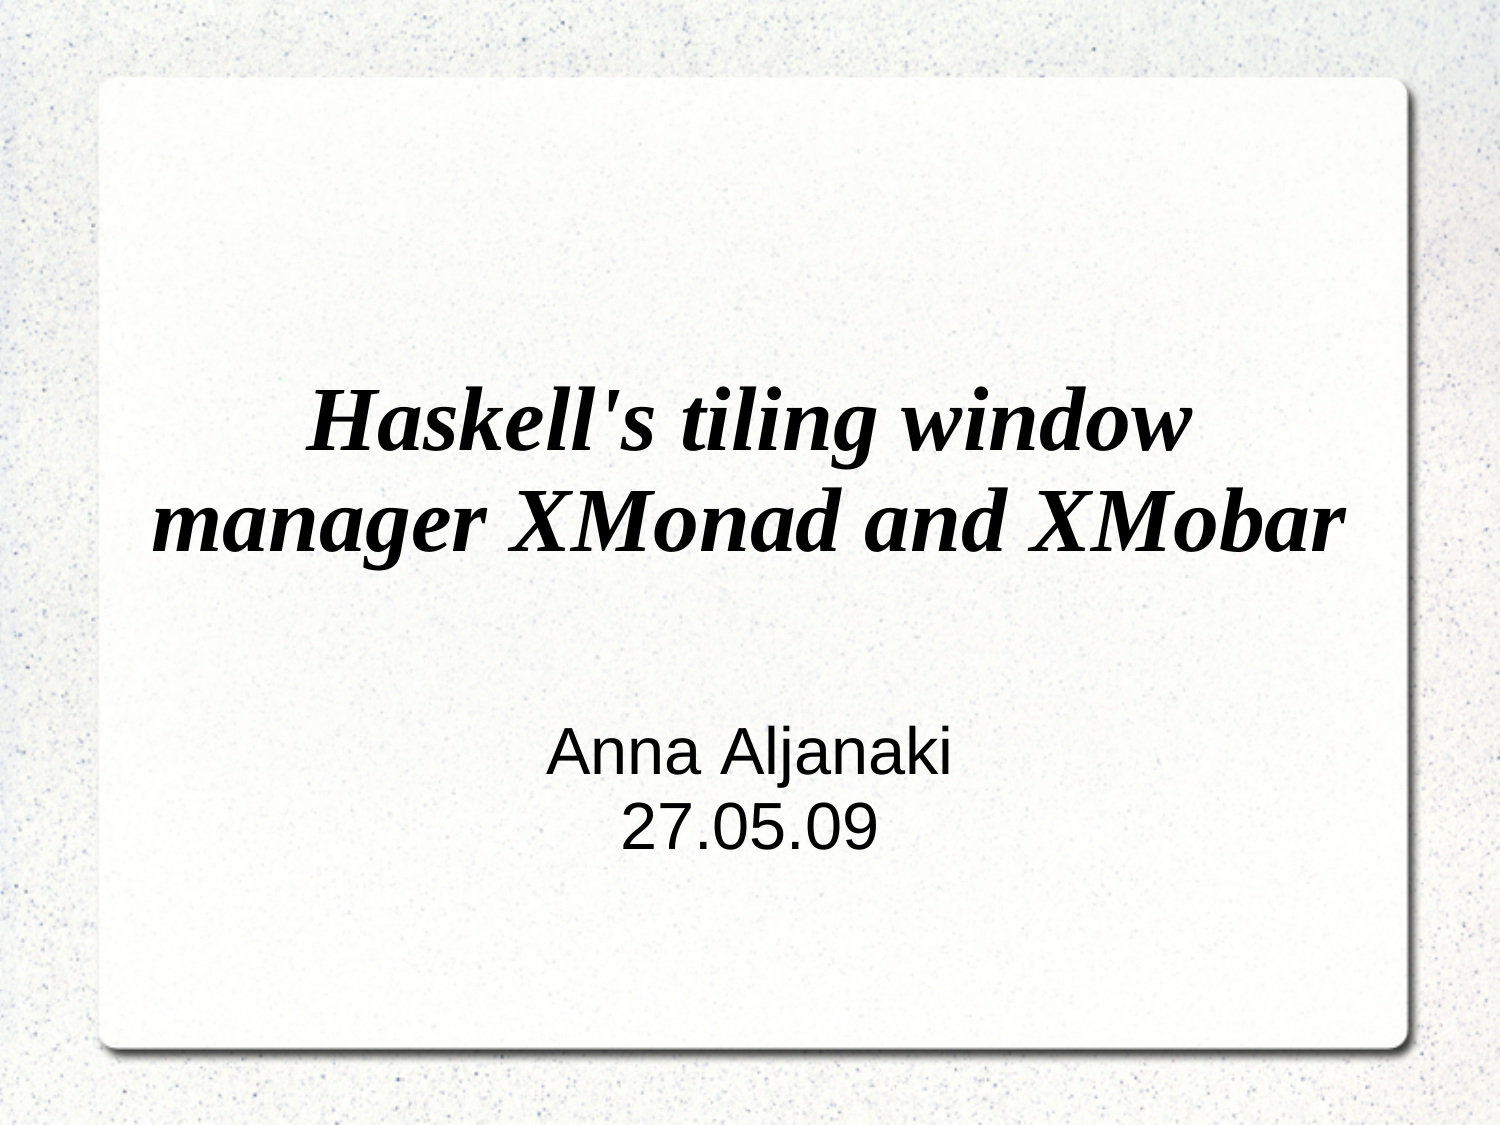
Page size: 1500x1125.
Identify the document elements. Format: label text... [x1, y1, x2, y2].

subtitle Anna Aljanaki 27.05.09 [225, 644, 1276, 933]
picture [0, 0, 1500, 1125]
title Haskell's tiling window manager XMonad and XMobar [112, 349, 1388, 591]
